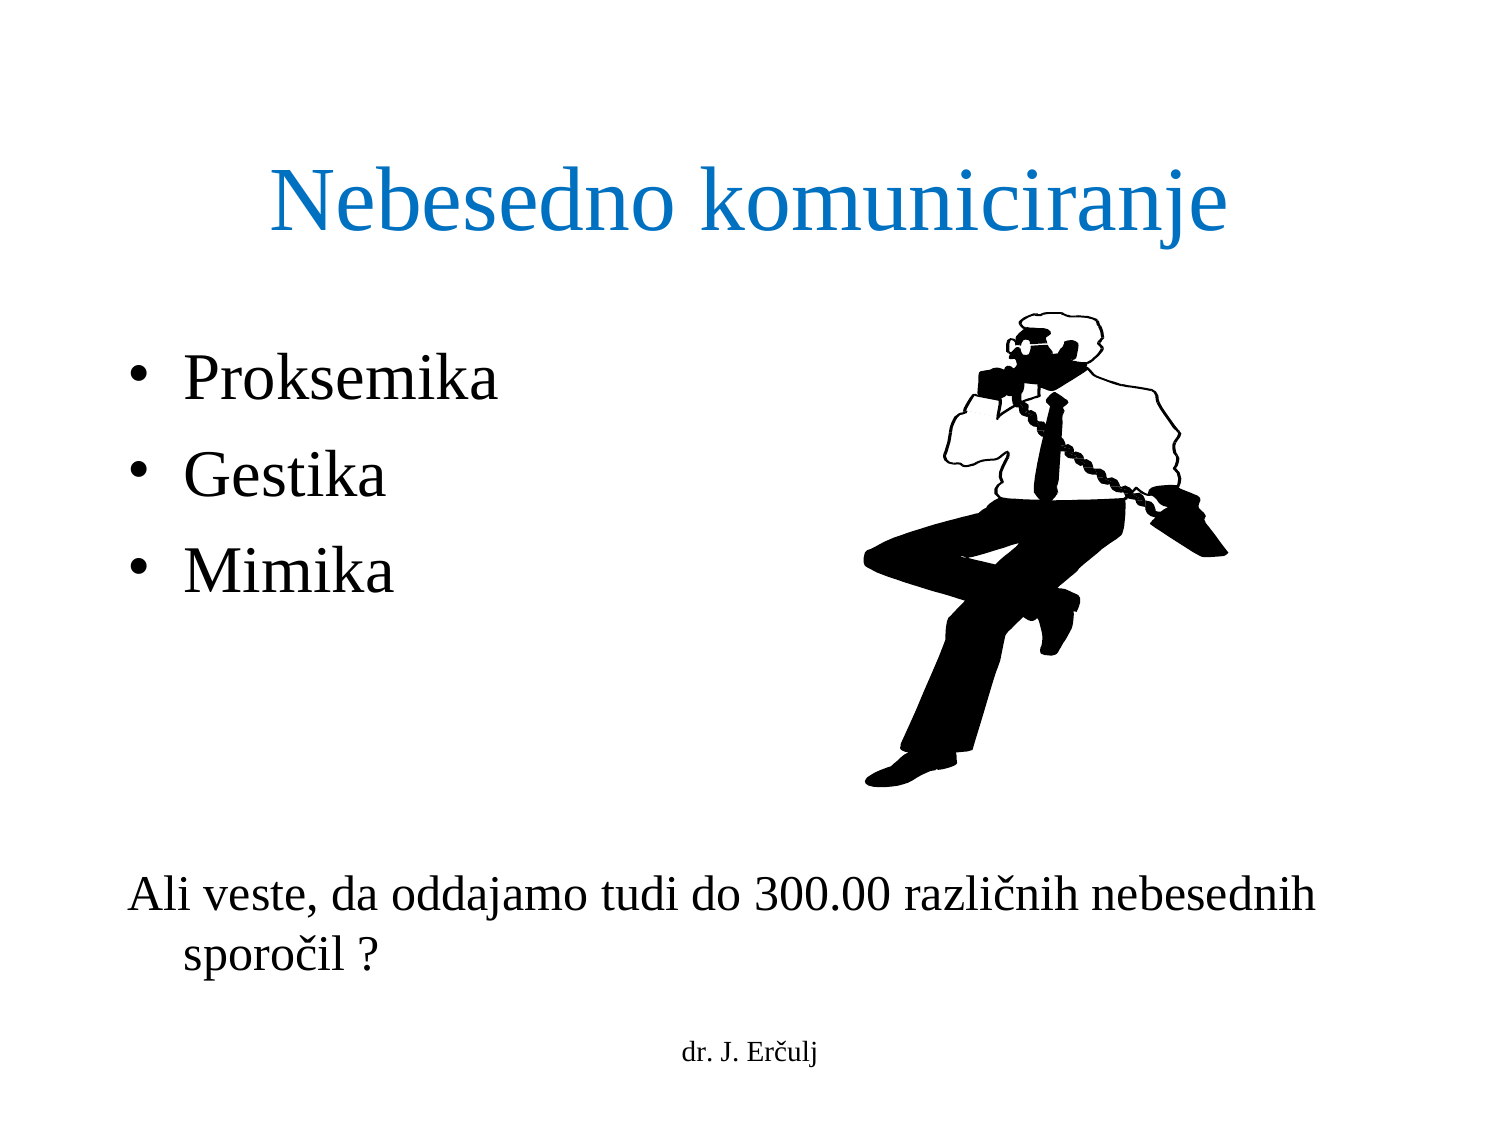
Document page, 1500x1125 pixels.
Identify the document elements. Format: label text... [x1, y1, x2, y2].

list Proksemika Gestika Mimika Ali veste, da oddajamo tudi do 300.00 različnih nebesednih sporočil ? [112, 324, 1388, 1001]
title Nebesedno komuniciranje [112, 99, 1388, 288]
picture [862, 312, 1229, 788]
text_box dr. J. Erčulj [512, 1025, 988, 1101]
